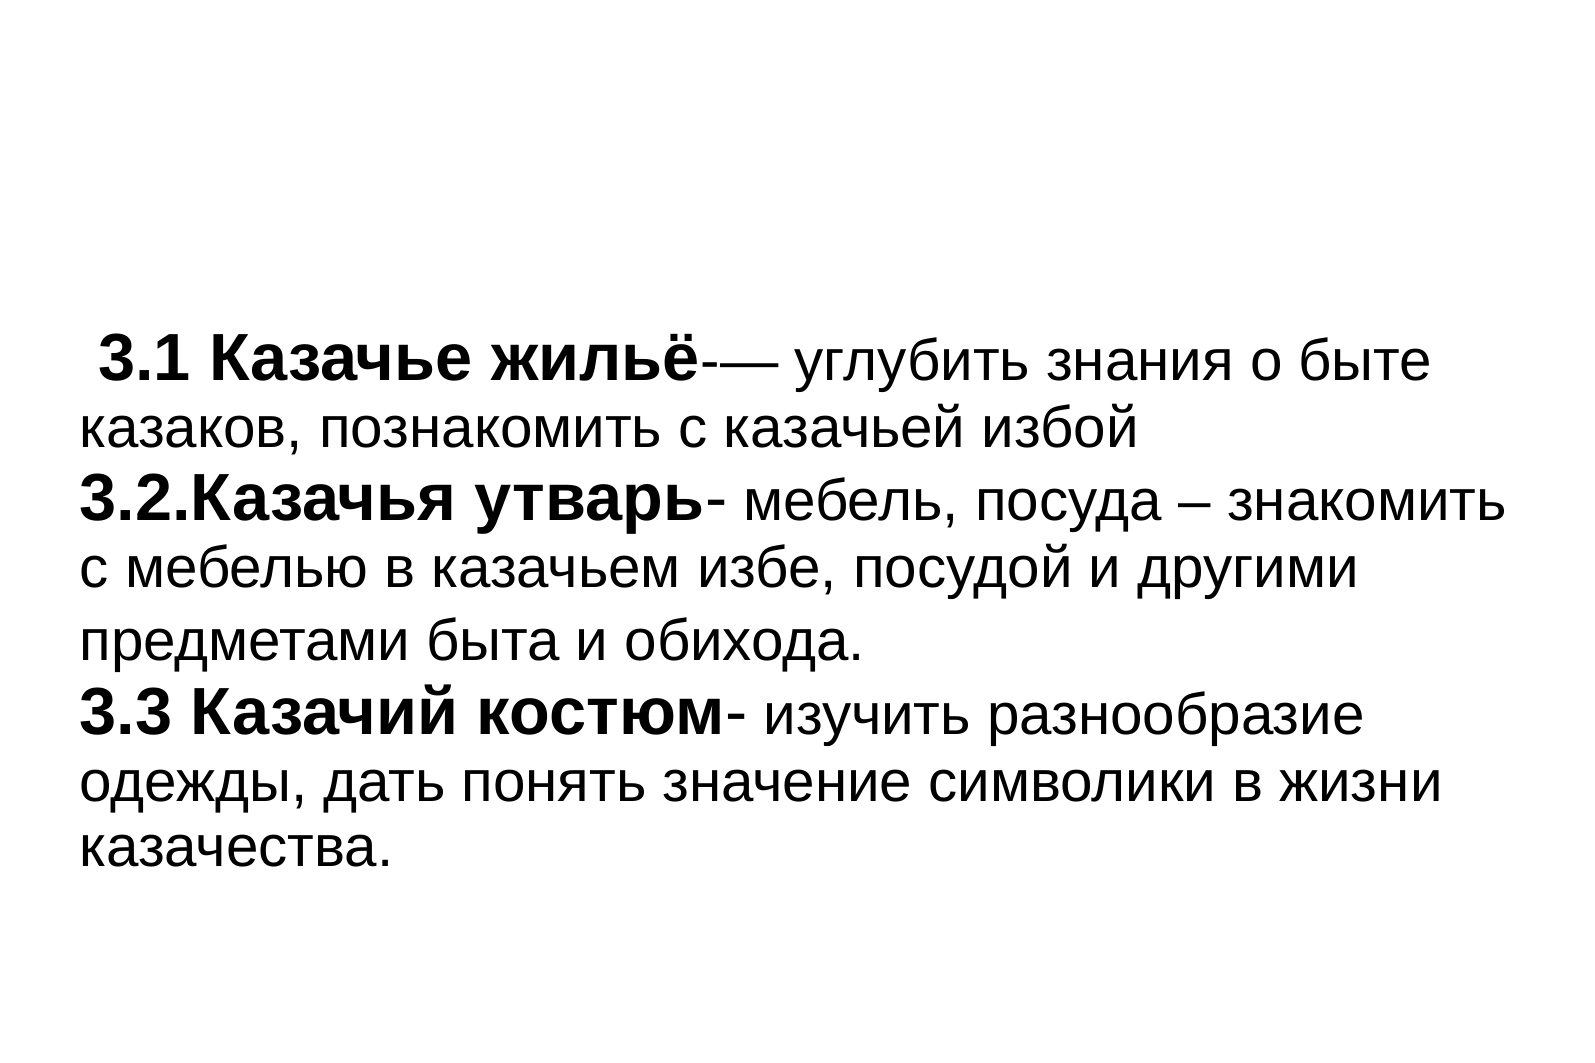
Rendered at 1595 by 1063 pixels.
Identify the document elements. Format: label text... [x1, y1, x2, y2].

subtitle 3.1 Казачье жильё-— углубить знания о быте казаков, познакомить с казачьей избой 3.2.Казачья утварь- мебель, посуда – знакомить с мебелью в казачьем избе, посудой и другими предметами быта и обихода. 3.3 Казачий костюм- изучить разнообразие одежды, дать понять значение символики в жизни казачества. [79, 248, 1515, 951]
